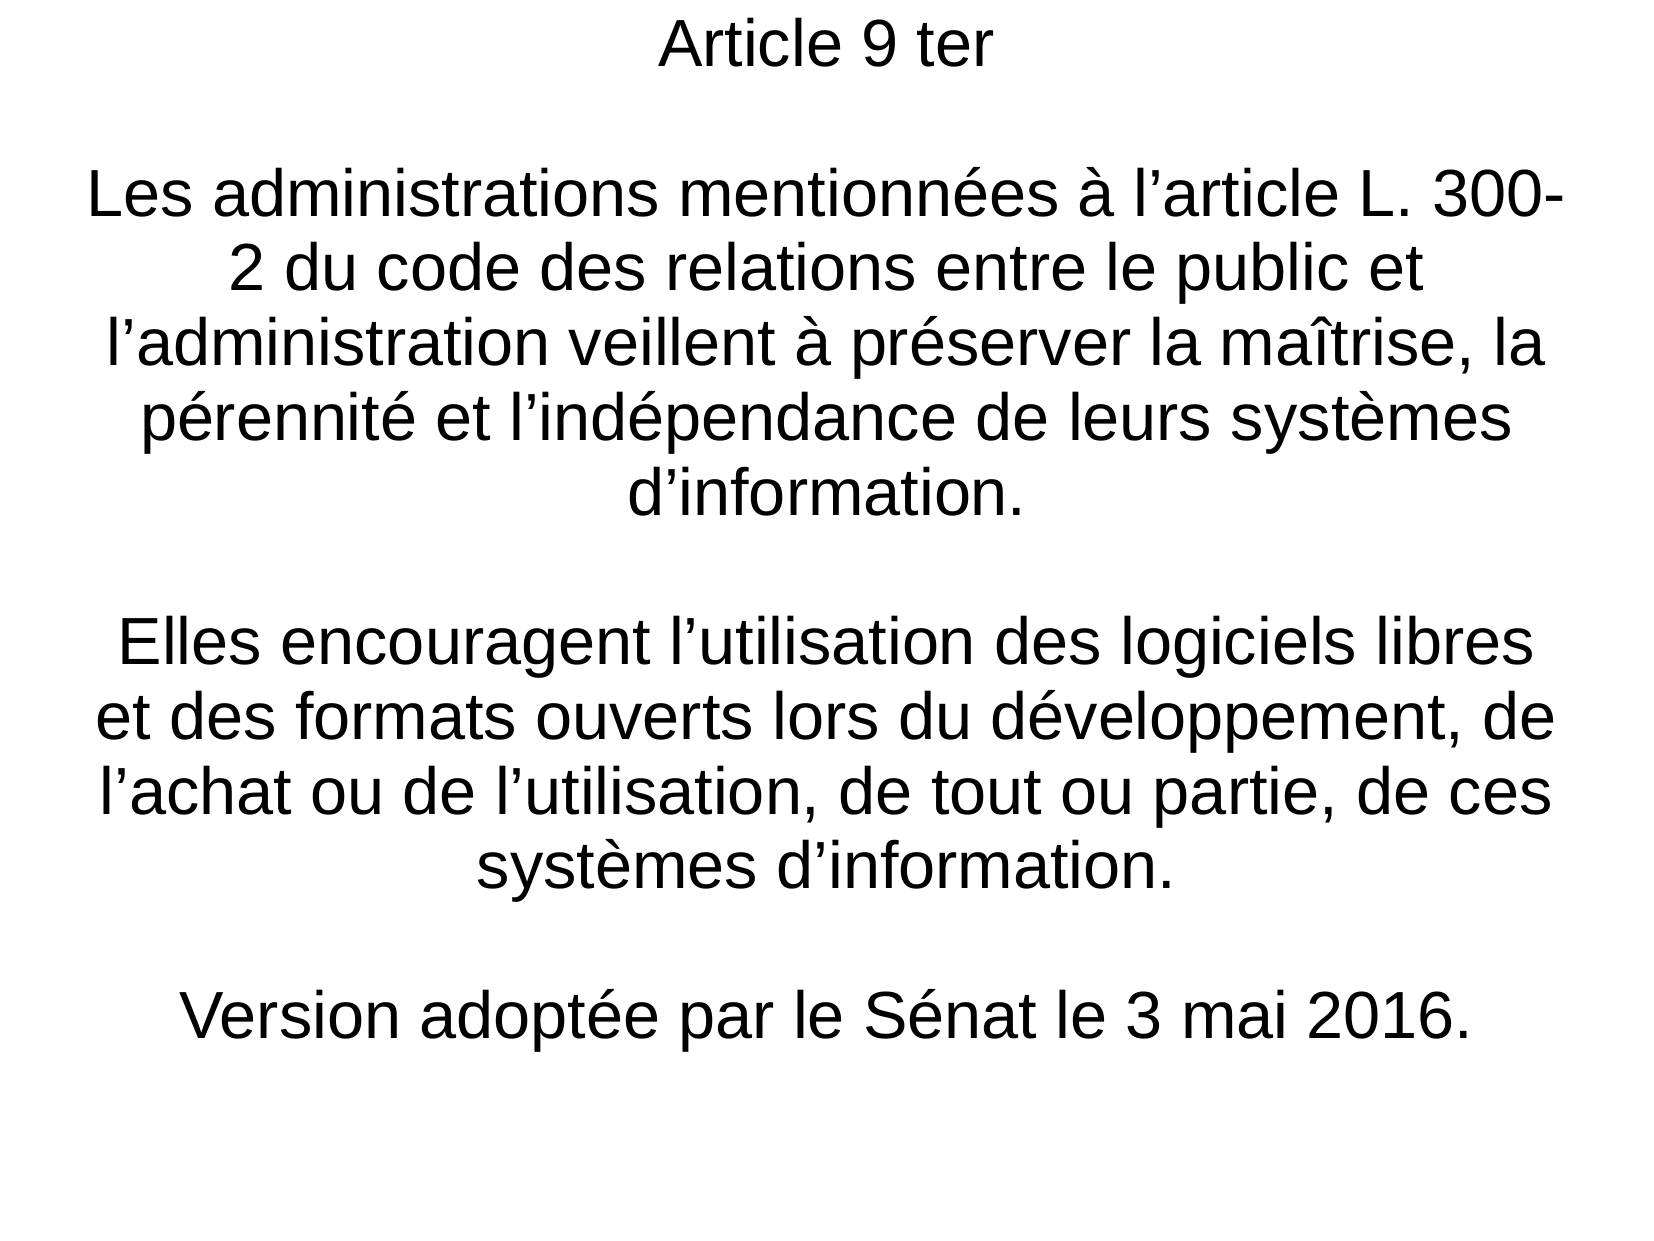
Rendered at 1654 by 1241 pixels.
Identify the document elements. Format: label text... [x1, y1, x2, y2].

subtitle Article 9 ter Les administrations mentionnées à l’article L. 300-2 du code des relations entre le public et l’administration veillent à préserver la maîtrise, la pérennité et l’indépendance de leurs systèmes d’information. Elles encouragent l’utilisation des logiciels libres et des formats ouverts lors du développement, de l’achat ou de l’utilisation, de tout ou partie, de ces systèmes d’information. Version adoptée par le Sénat le 3 mai 2016. [82, 6, 1571, 1053]
